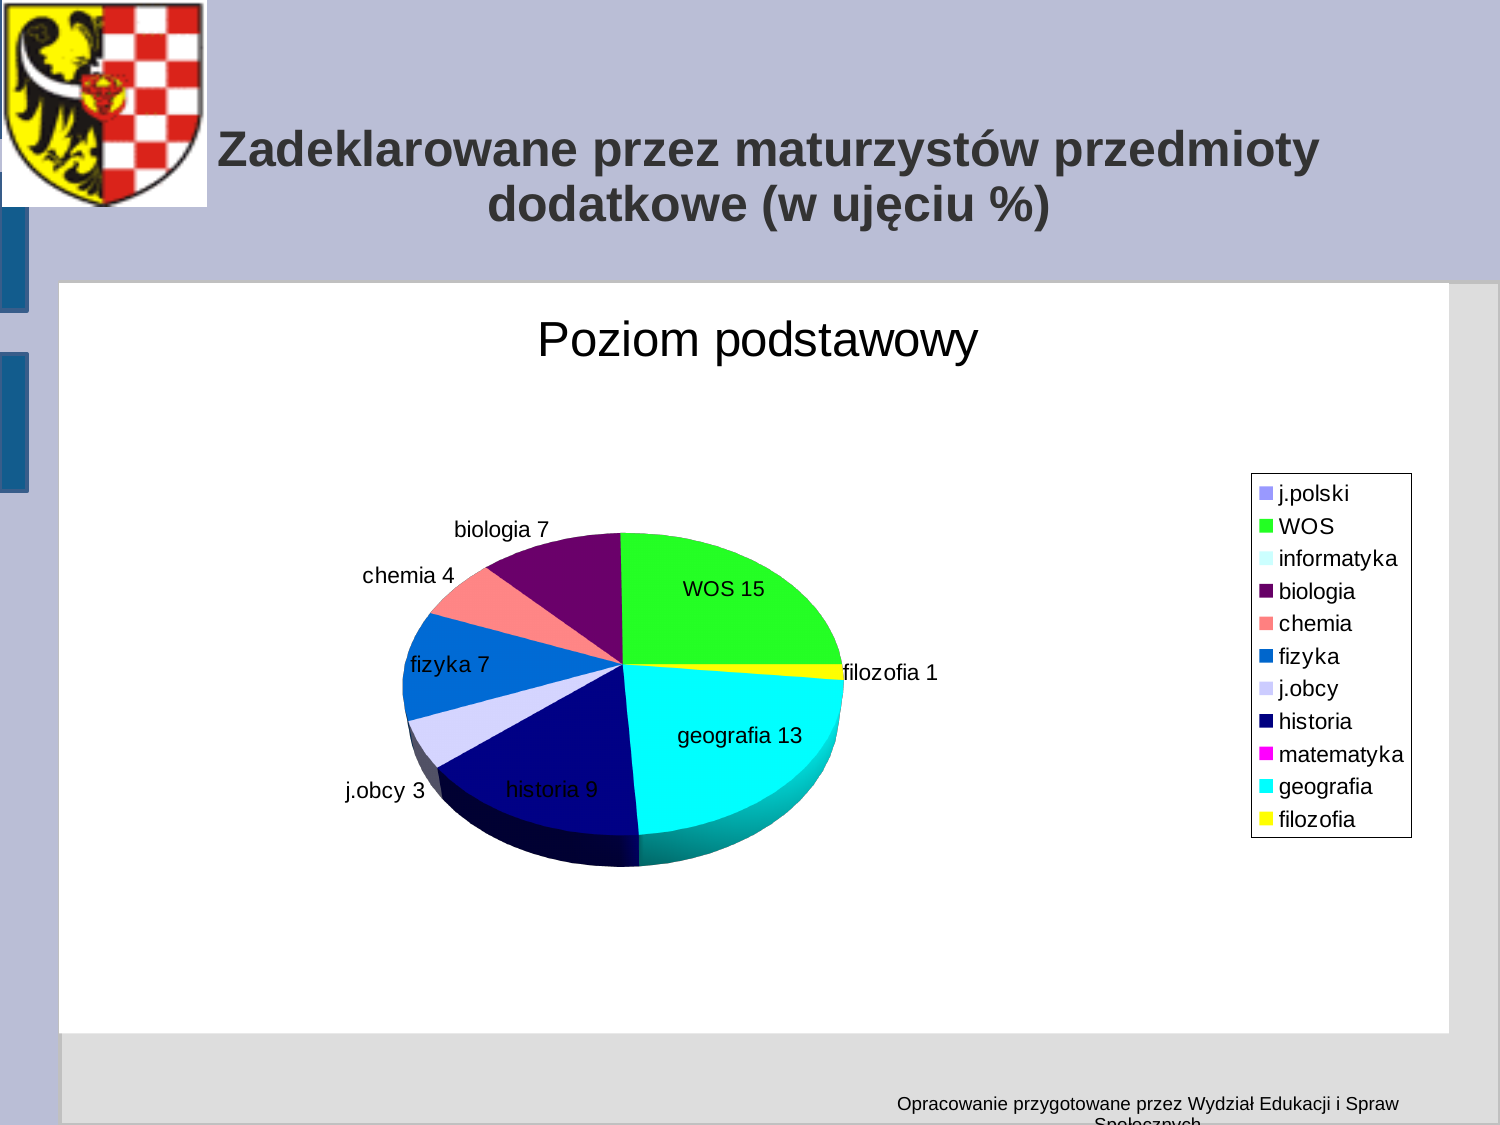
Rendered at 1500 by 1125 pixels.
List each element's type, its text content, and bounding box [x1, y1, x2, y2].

text_box Opracowanie przygotowane przez Wydział Edukacji i Spraw Społecznych [826, 1086, 1469, 1123]
title Zadeklarowane przez maturzystów przedmioty dodatkowe (w ujęciu %) [147, 82, 1392, 271]
chart [59, 283, 1449, 1034]
picture [2, 0, 207, 207]
